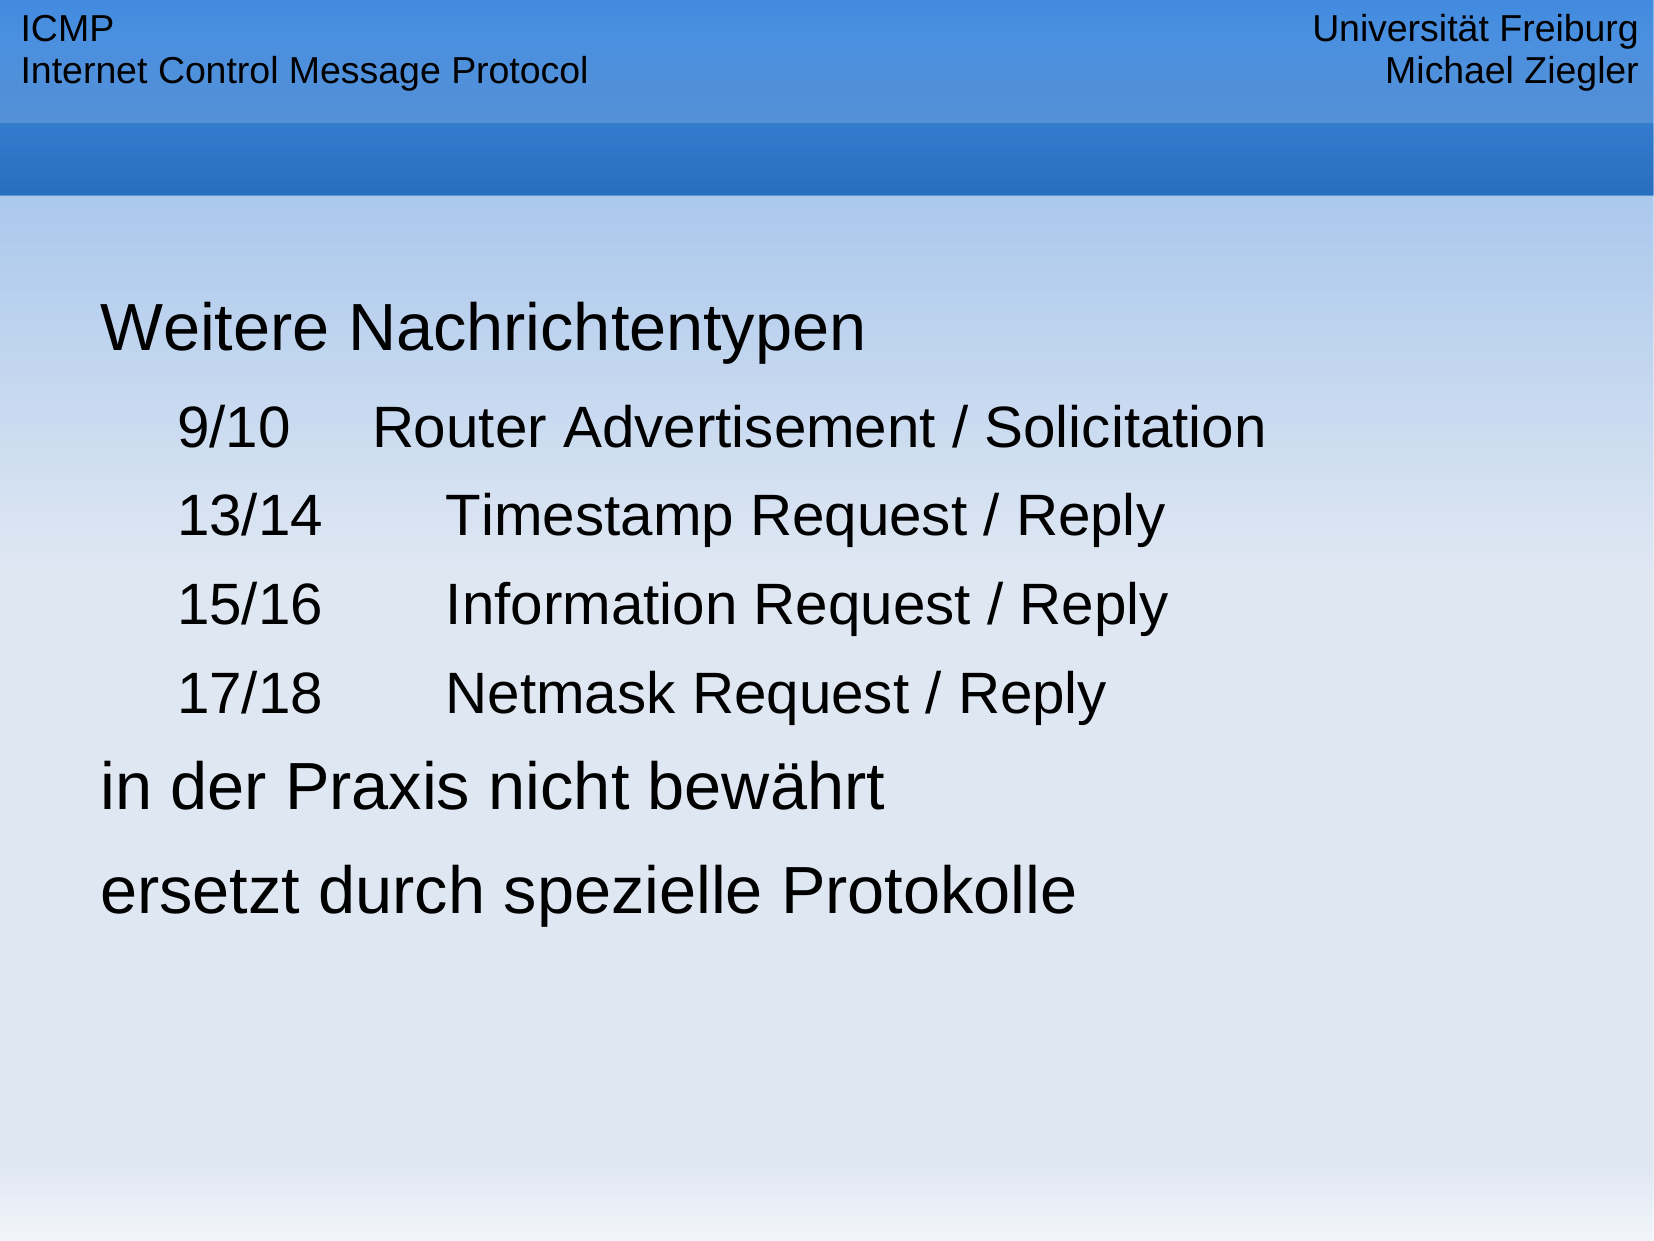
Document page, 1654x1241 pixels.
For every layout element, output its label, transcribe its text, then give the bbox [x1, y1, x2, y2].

text_box ICMP Internet Control Message Protocol [5, 0, 715, 183]
text_box Universität Freiburg Michael Ziegler [1210, 0, 1654, 183]
picture [0, 0, 1654, 1241]
list Weitere Nachrichtentypen 9/10 Router Advertisement / Solicitation 13/14 Timestamp Request / Reply 15/16 Information Request / Reply 17/18 Netmask Request / Reply in der Praxis nicht bewährt ersetzt durch spezielle Protokolle [82, 290, 1571, 1109]
